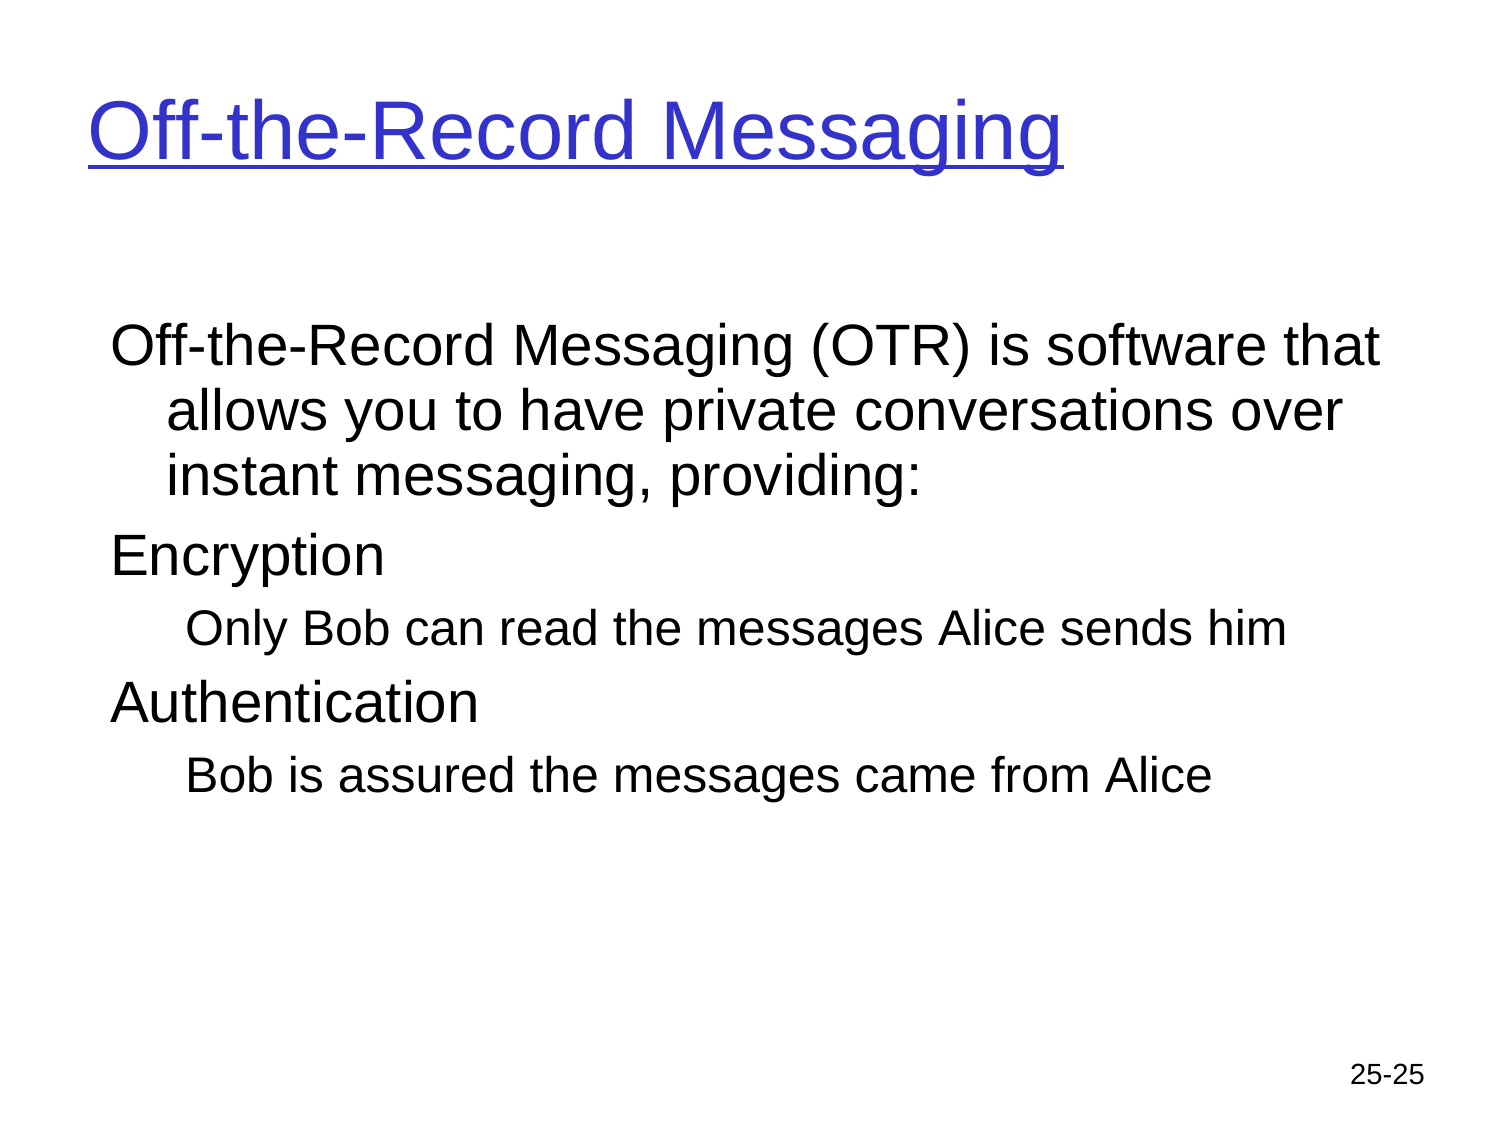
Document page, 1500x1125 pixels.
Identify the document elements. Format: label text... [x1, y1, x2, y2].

list Off-the-Record Messaging (OTR) is software that allows you to have private conversations over instant messaging, providing: Encryption Only Bob can read the messages Alice sends him Authentication Bob is assured the messages came from Alice [110, 312, 1392, 1022]
title Off-the-Record Messaging [87, 23, 1363, 239]
